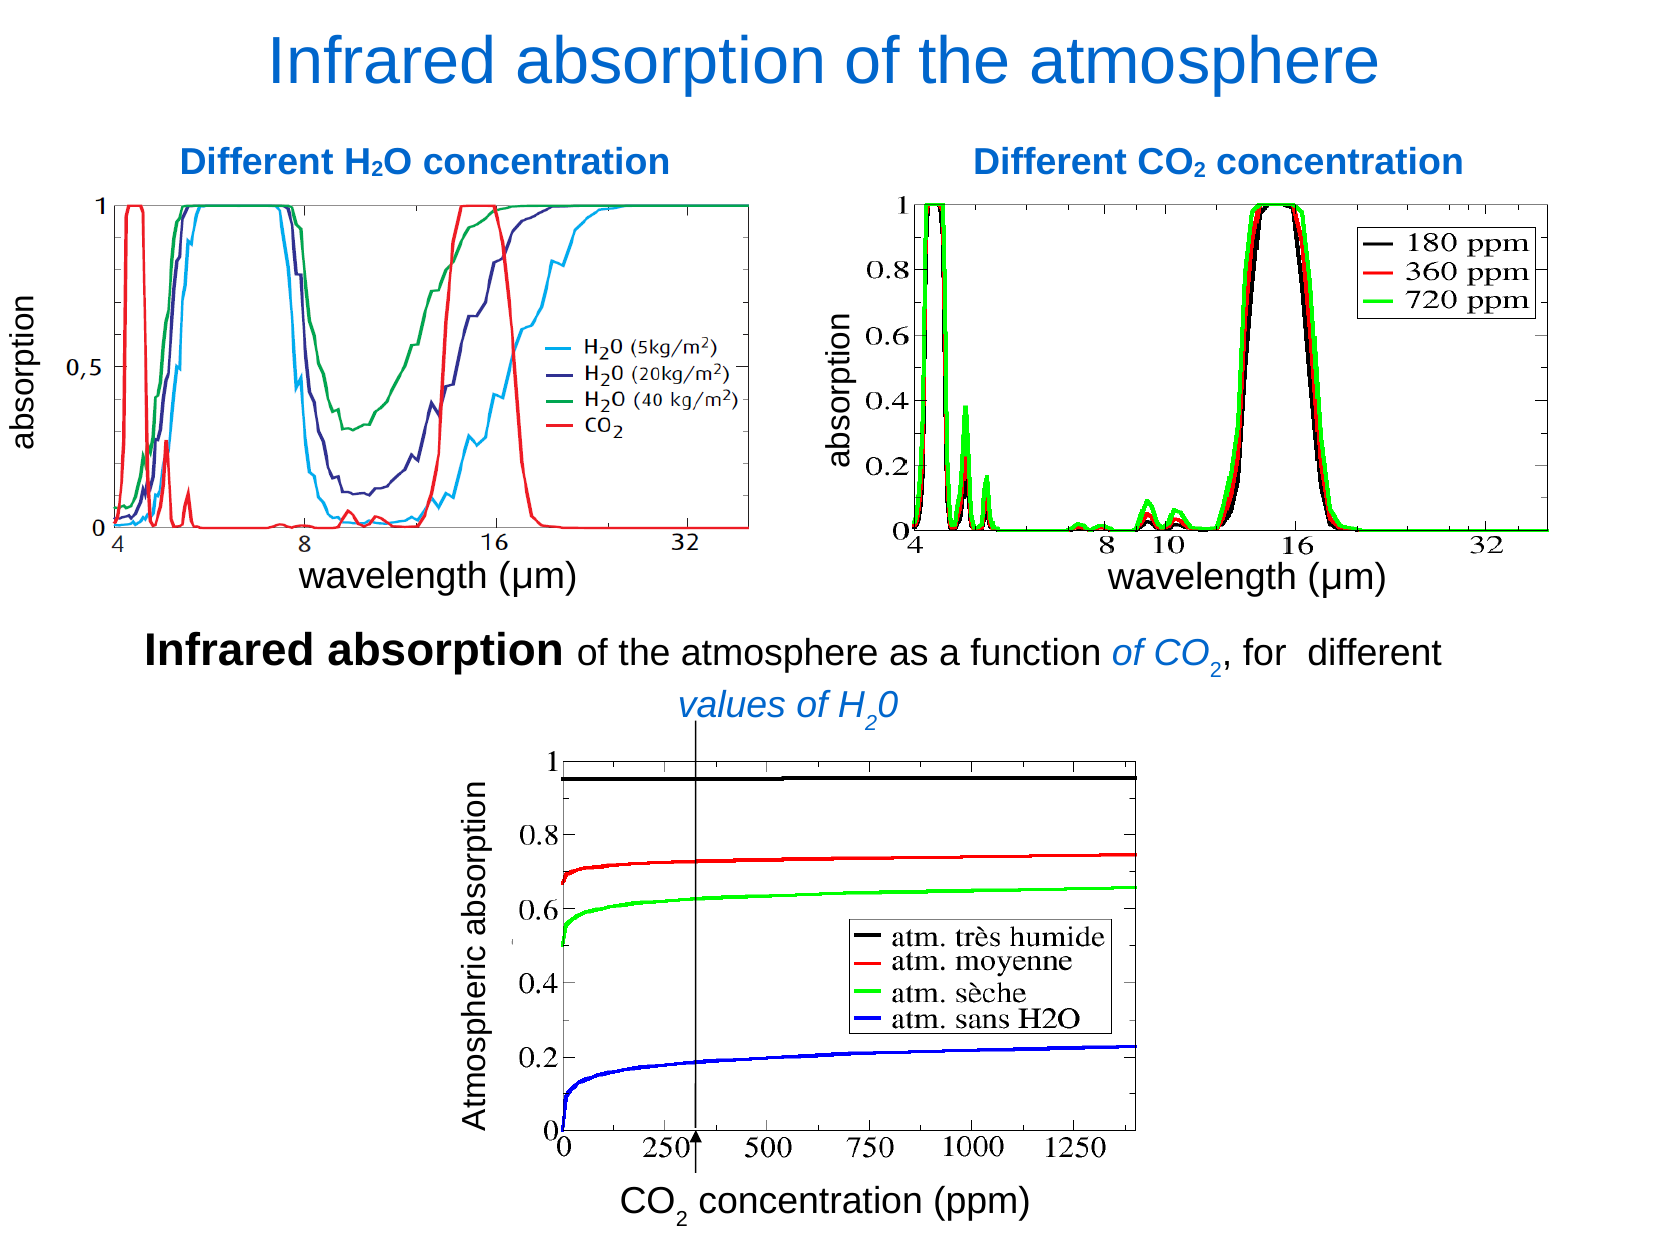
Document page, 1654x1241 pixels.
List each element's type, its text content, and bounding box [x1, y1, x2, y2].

text_box Different CO2 concentration [866, 133, 1572, 210]
text_box Different H2O concentration [130, 132, 721, 209]
text_box Infrared absorption of the atmosphere as a function of CO2, for different values of H20 [93, 610, 1493, 810]
picture [835, 175, 1574, 567]
text_box Infrared absorption of the atmosphere [9, 15, 1641, 115]
text_box wavelength (μm) [1032, 553, 1463, 599]
text_box Atmospheric absorption [453, 738, 493, 1174]
text_box absorption [817, 231, 858, 550]
text_box CO2 concentration (ppm) [535, 1175, 1116, 1230]
picture [58, 186, 769, 560]
text_box wavelength (μm) [222, 553, 654, 598]
text_box absorption [1, 213, 42, 532]
picture [511, 810, 1179, 1159]
